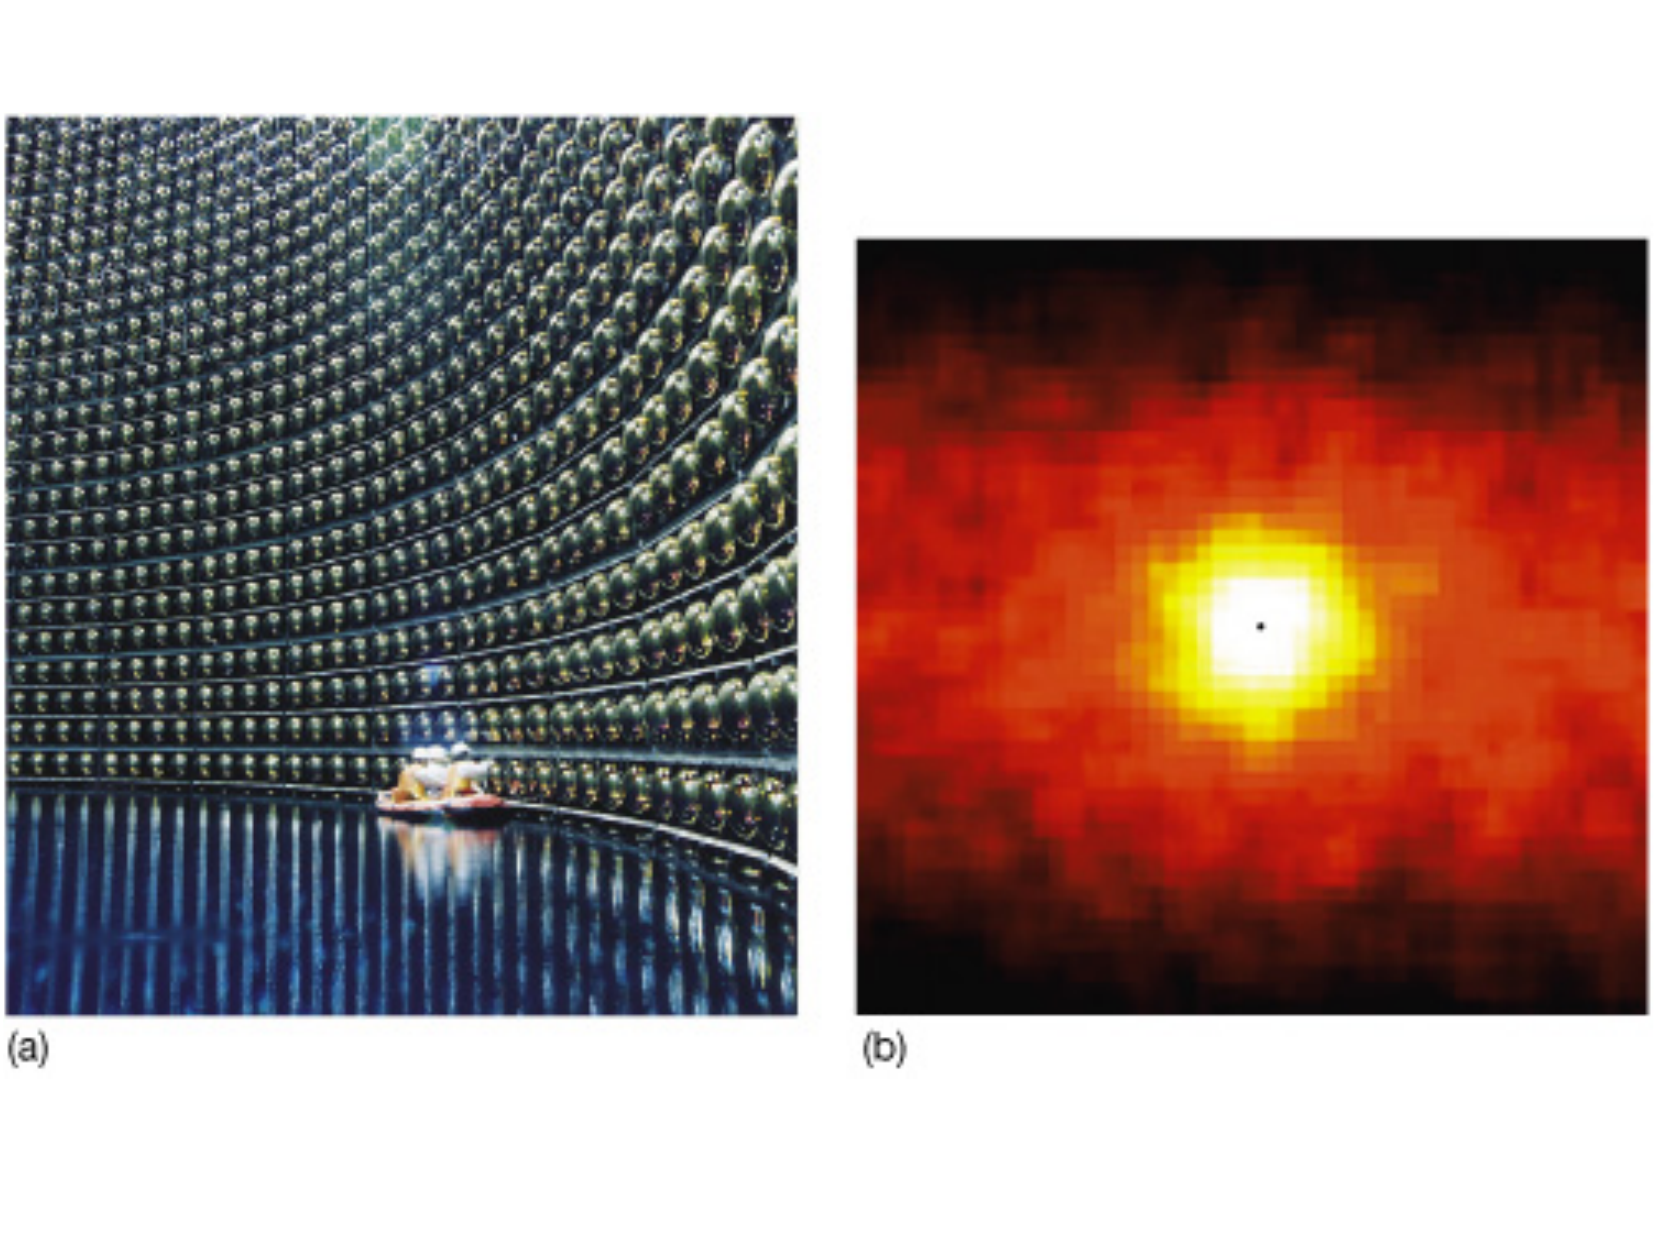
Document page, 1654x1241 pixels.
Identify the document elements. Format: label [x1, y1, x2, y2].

picture [3, 112, 1654, 1079]
